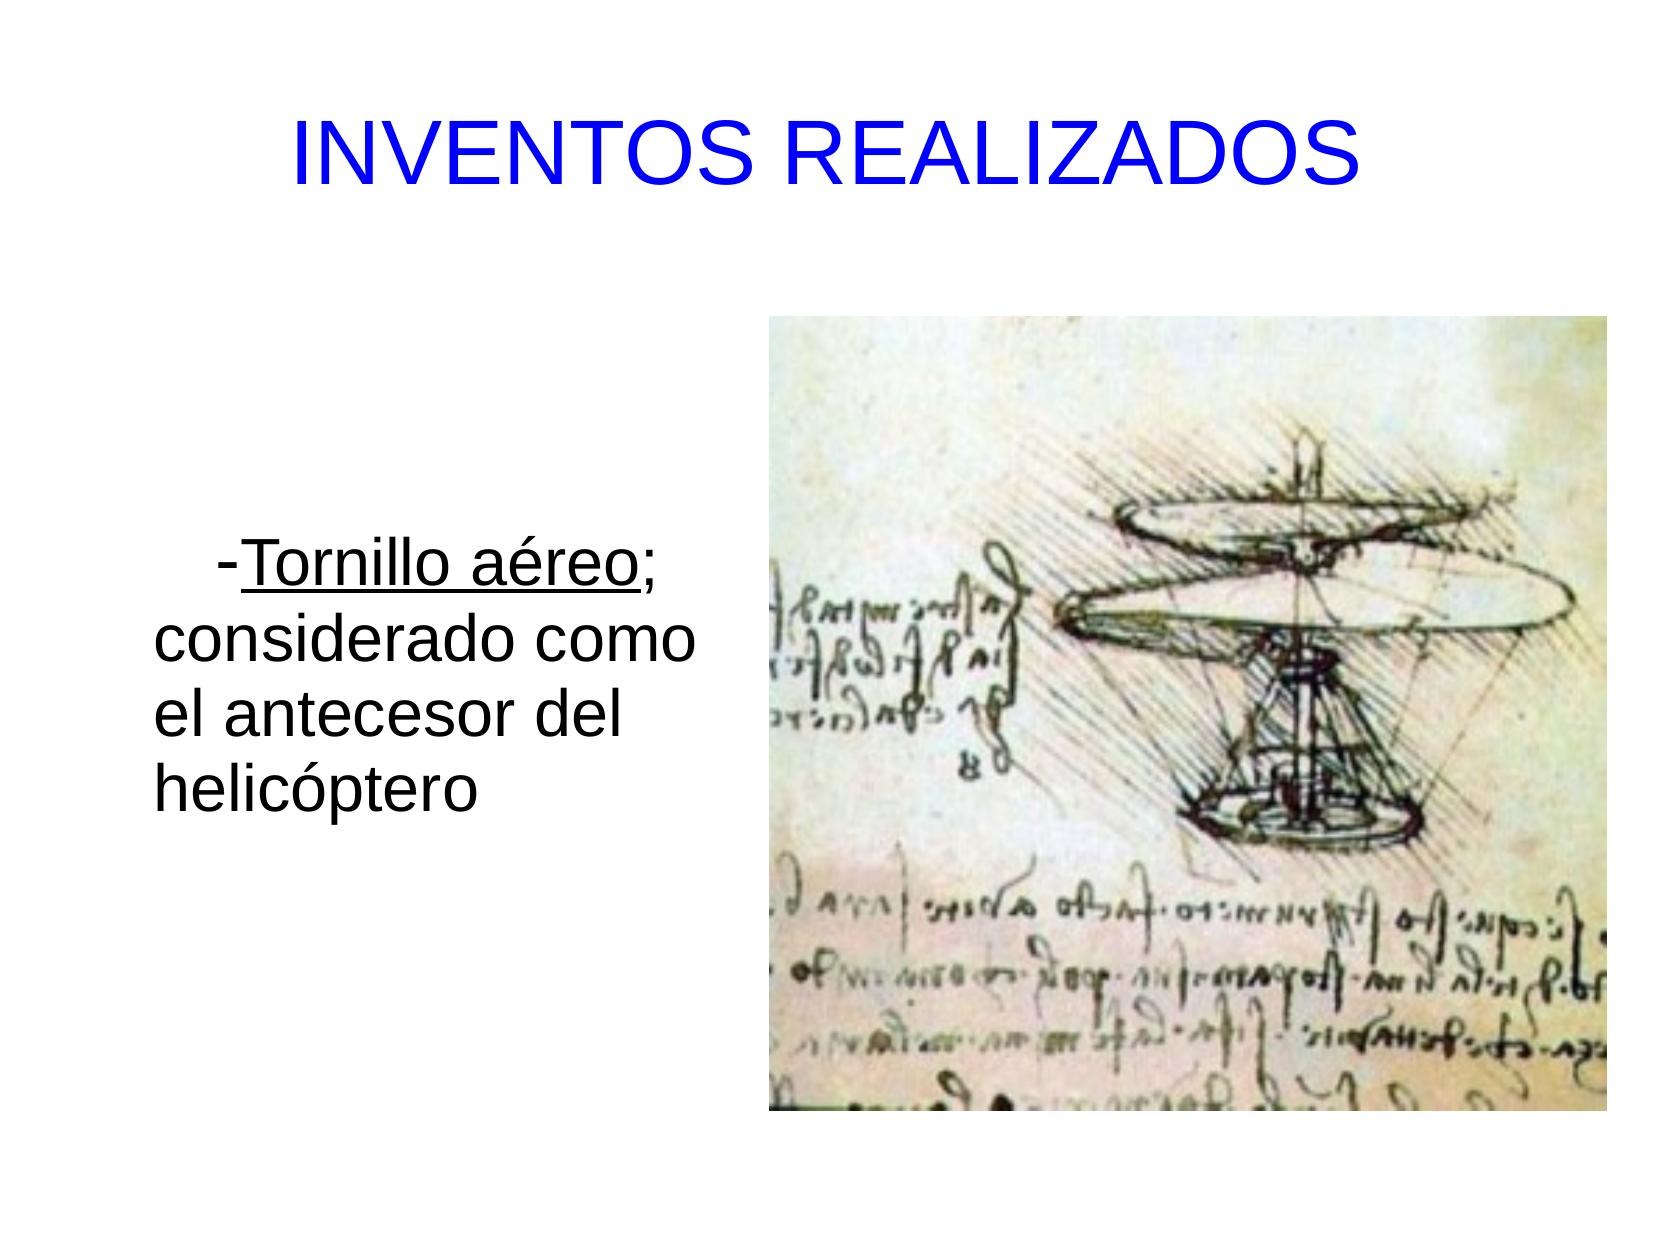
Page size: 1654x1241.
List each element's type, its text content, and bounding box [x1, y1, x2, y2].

picture [769, 316, 1607, 1111]
title INVENTOS REALIZADOS [82, 49, 1571, 257]
list -Tornillo aéreo; considerado como el antecesor del helicóptero [82, 290, 745, 1010]
